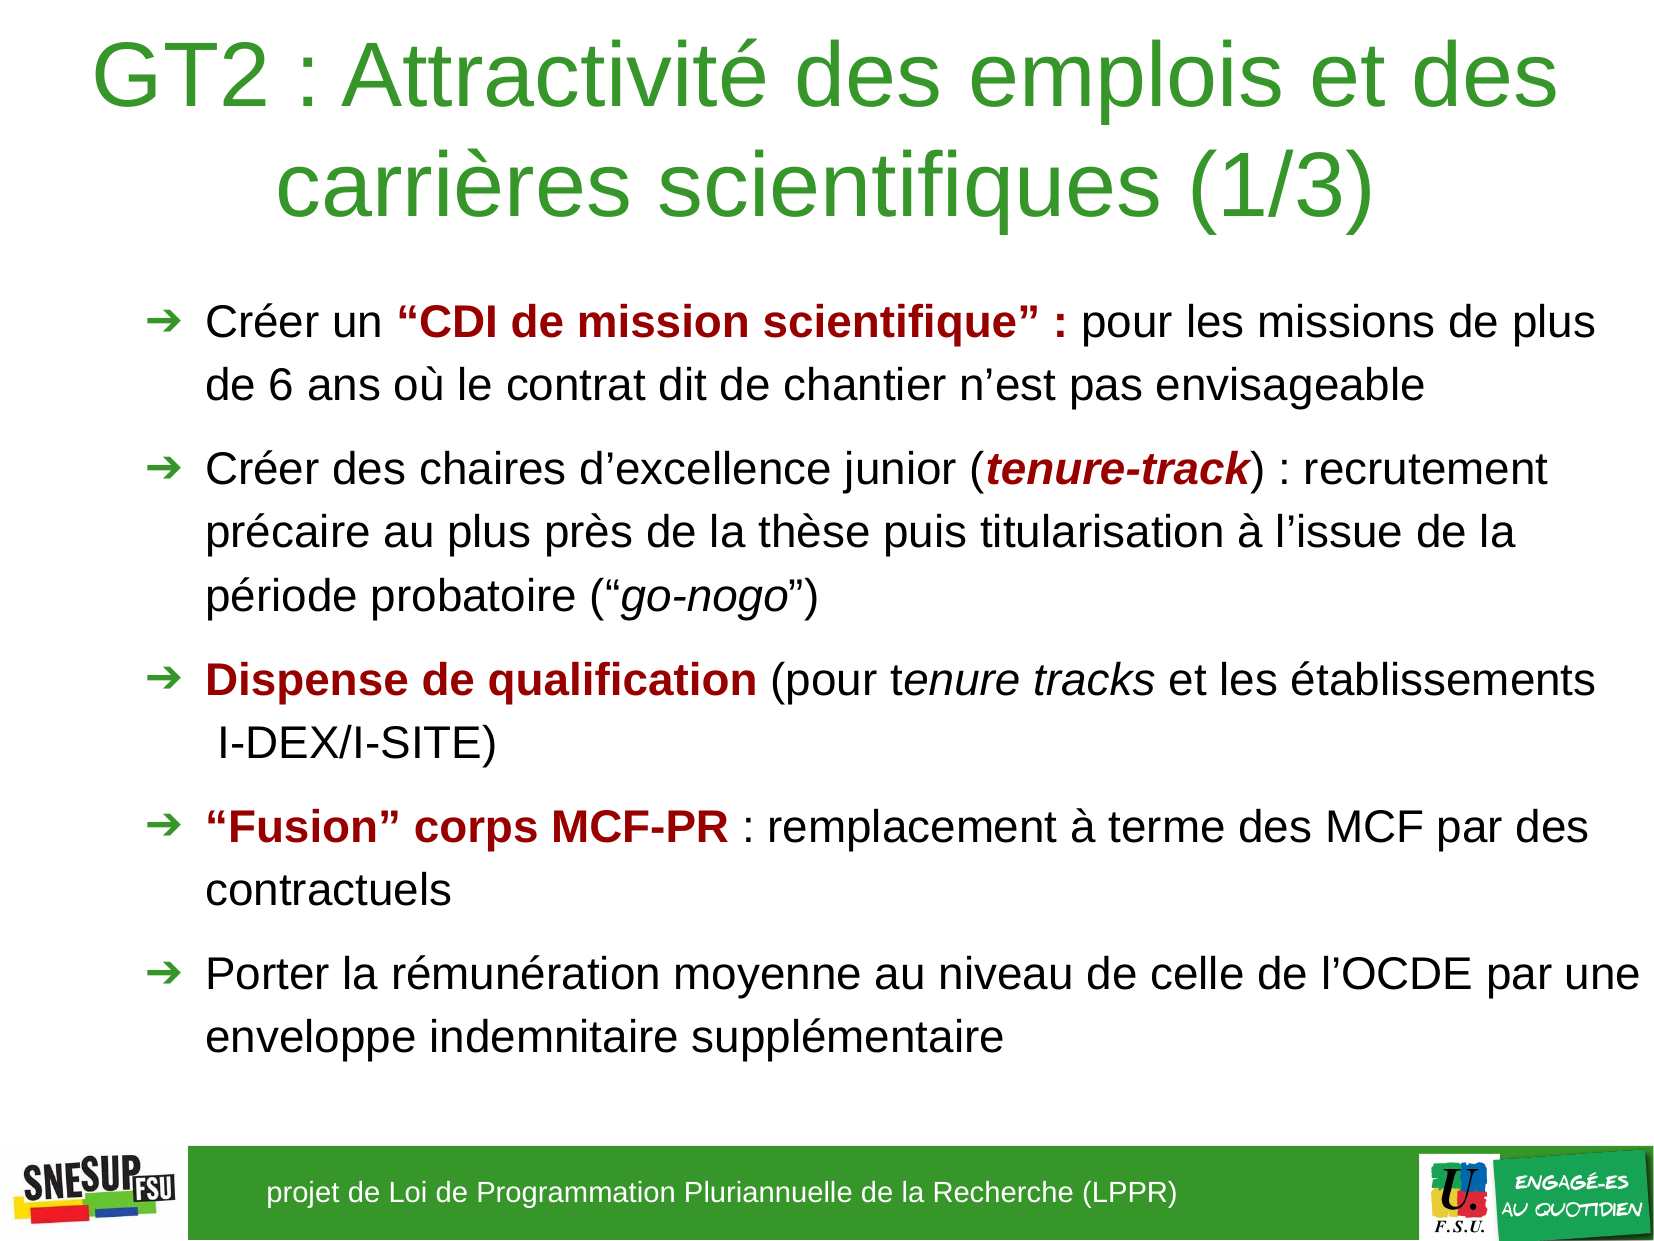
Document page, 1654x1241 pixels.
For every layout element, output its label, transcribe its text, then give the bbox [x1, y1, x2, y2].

text_box GT2 : Attractivité des emplois et des carrières scientifiques (1/3) [0, 37, 1654, 212]
picture [1419, 1145, 1654, 1241]
text_box Créer un “CDI de mission scientifique” : pour les missions de plus de 6 ans où le contrat dit de chantier n’est pas envisageable Créer des chaires d’excellence junior (tenure-track) : recrutement précaire au plus près de la thèse puis titularisation à l’issue de la période probatoire (“go-nogo”) Dispense de qualification (pour tenure tracks et les établissements I-DEX/I-SITE) “Fusion” corps MCF-PR : remplacement à terme des MCF par des contractuels Porter la rémunération moyenne au niveau de celle de l’OCDE par une enveloppe indemnitaire supplémentaire [130, 283, 1654, 1080]
picture [0, 1145, 188, 1240]
